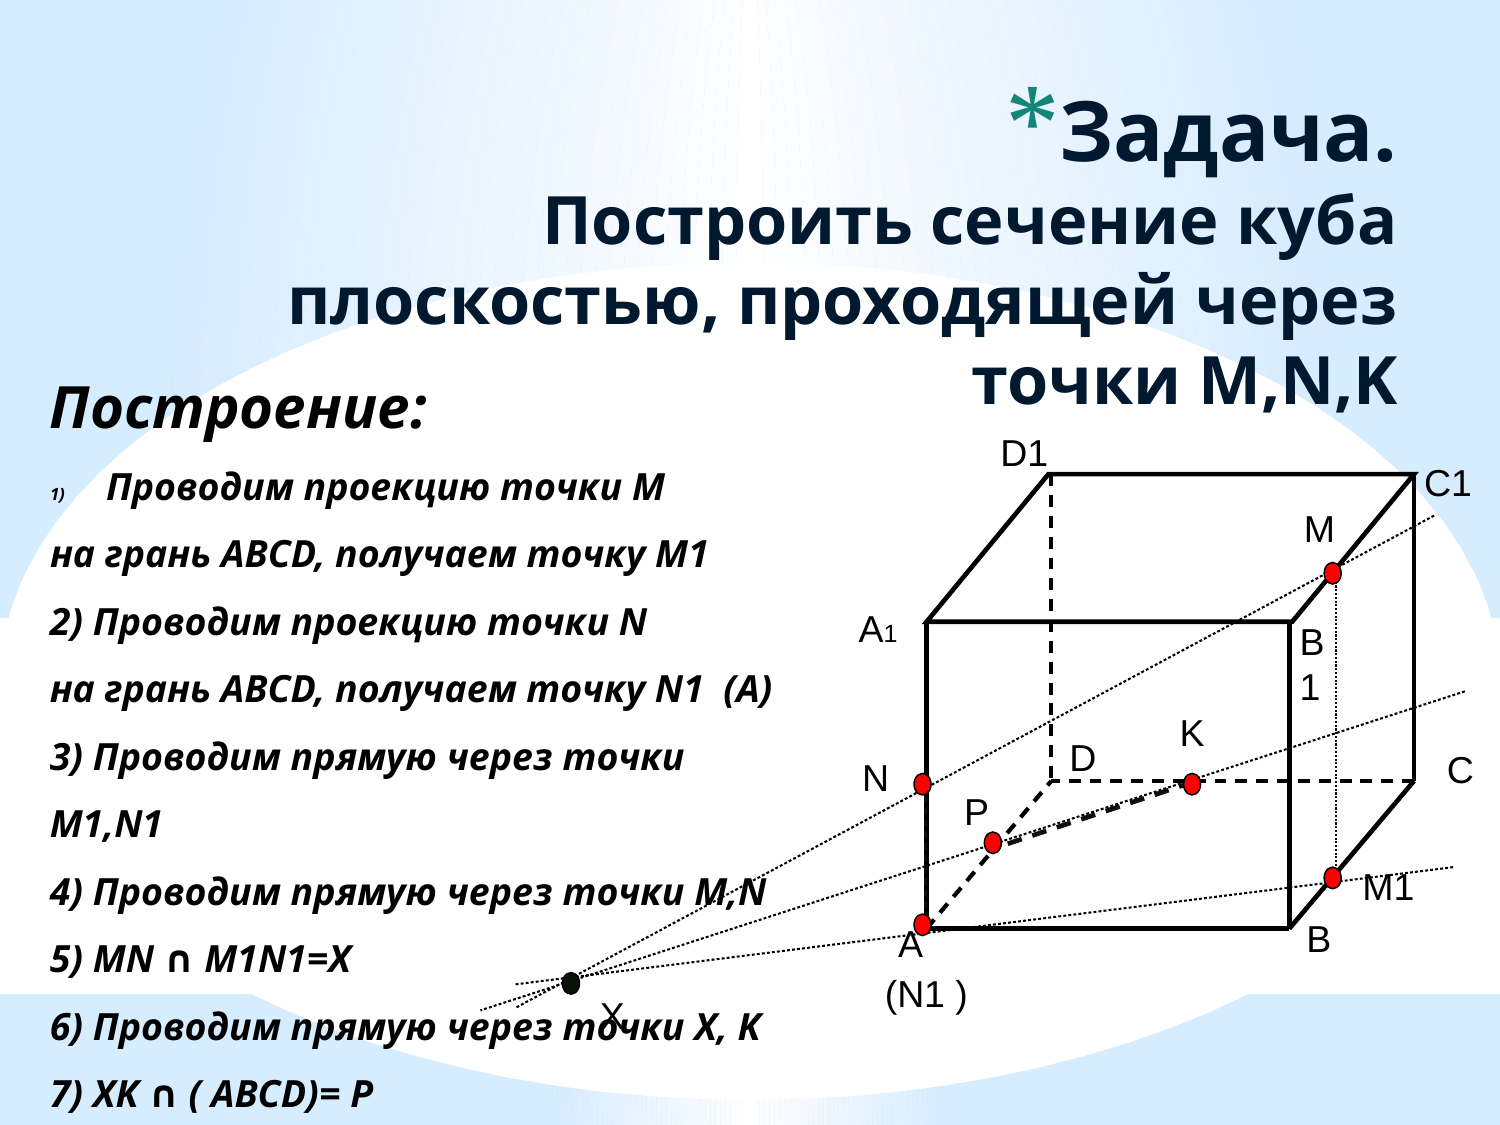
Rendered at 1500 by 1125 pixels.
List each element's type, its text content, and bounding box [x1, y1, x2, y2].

text_box A1 [843, 597, 951, 658]
text_box Построение: Проводим проекцию точки M на грань ABCD, получаем точку M1 2) Проводим проекцию точки N на грань ABCD, получаем точку N1 (A) 3) Проводим прямую через точки M1,N1 4) Проводим прямую через точки M,N 5) MN ∩ M1N1=X 6) Проводим прямую через точки X, K 7) XK ∩ ( ABCD)= P 8) PK [35, 328, 819, 1125]
text_box [984, 831, 1002, 854]
text_box C [1432, 738, 1500, 799]
text_box M1 [1347, 855, 1432, 916]
text_box [914, 913, 932, 936]
text_box [1324, 867, 1342, 889]
text_box A [883, 912, 952, 962]
text_box M [1289, 498, 1357, 558]
text_box P [949, 780, 1003, 841]
title Задача. Построить сечение куба плоскостью, проходящей через точки M,N,K [70, 70, 1413, 293]
text_box [1183, 773, 1201, 796]
text_box D1 [985, 421, 1077, 482]
text_box B1 [1284, 610, 1353, 716]
text_box (N1 ) [870, 962, 995, 1023]
text_box C1 [1409, 451, 1500, 512]
text_box D [1054, 726, 1123, 787]
text_box [562, 972, 580, 995]
text_box B [1291, 908, 1360, 968]
text_box N [847, 746, 916, 807]
text_box K [1164, 701, 1233, 762]
text_box [1324, 562, 1342, 585]
text_box [914, 773, 932, 796]
